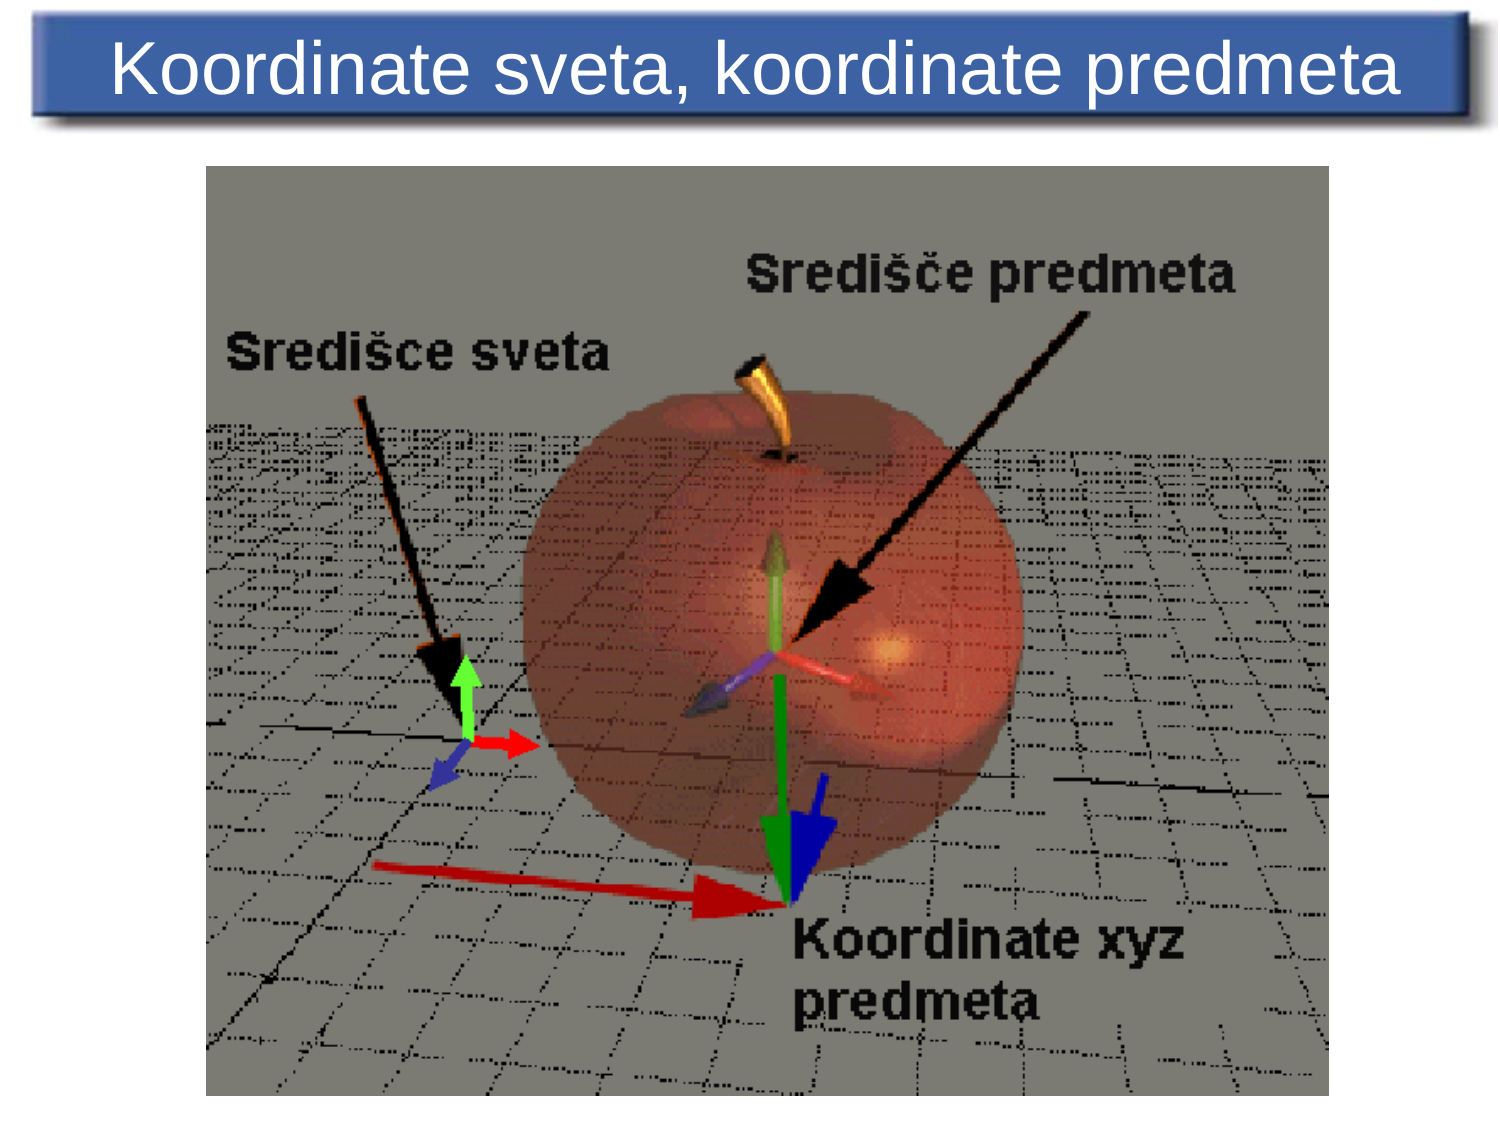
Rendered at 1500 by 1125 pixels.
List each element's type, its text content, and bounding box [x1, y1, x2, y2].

picture [206, 166, 1329, 1096]
title Koordinate sveta, koordinate predmeta [53, 11, 1459, 118]
picture [30, 8, 1498, 136]
